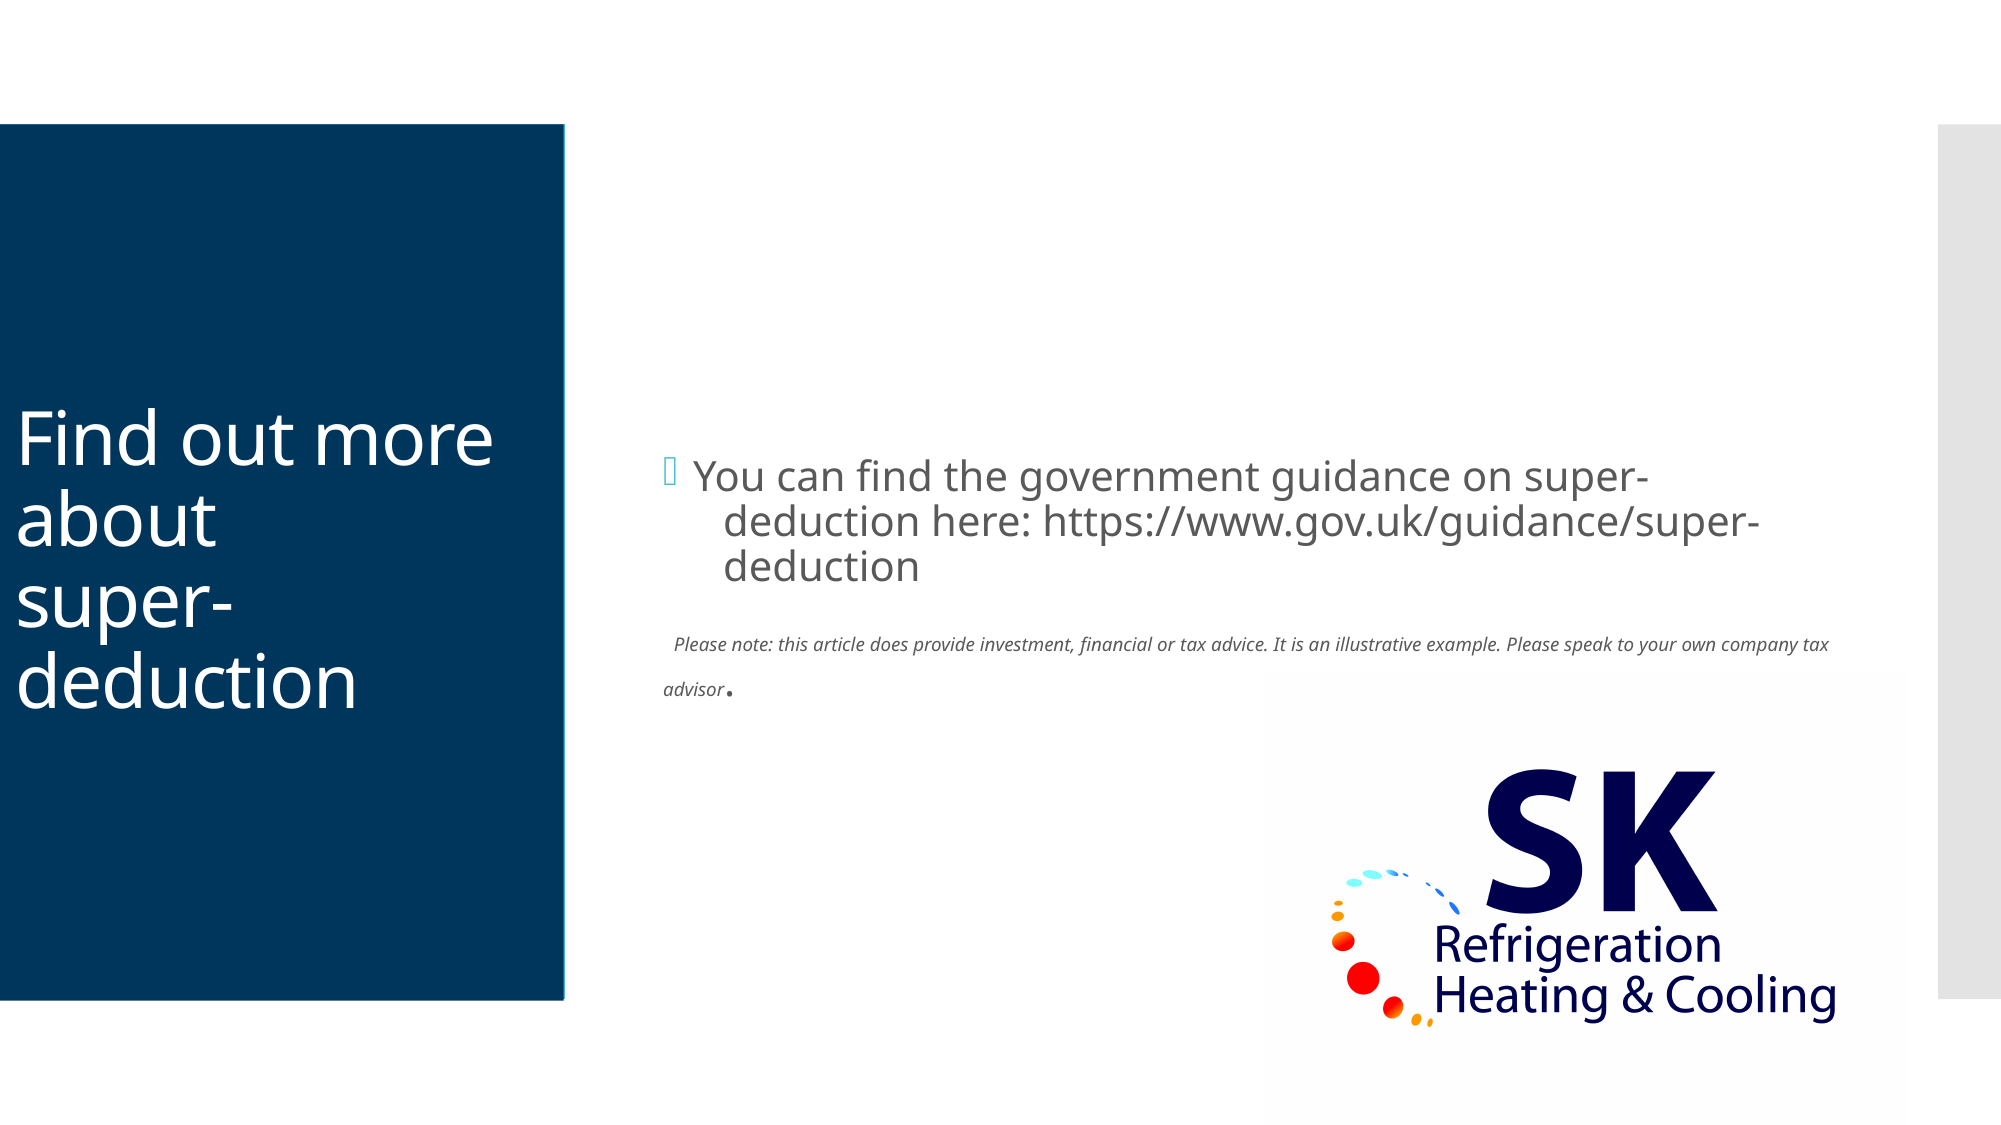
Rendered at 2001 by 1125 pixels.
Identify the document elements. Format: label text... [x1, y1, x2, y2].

picture [1264, 671, 1906, 1125]
title Find out more about super-deduction [0, 124, 564, 1001]
list You can find the government guidance on super-deduction here: https://www.gov.uk/guidance/super-deduction Please note: this article does provide investment, financial or tax advice. It is an illustrative example. Please speak to your own company tax advisor. [648, 160, 1849, 1001]
